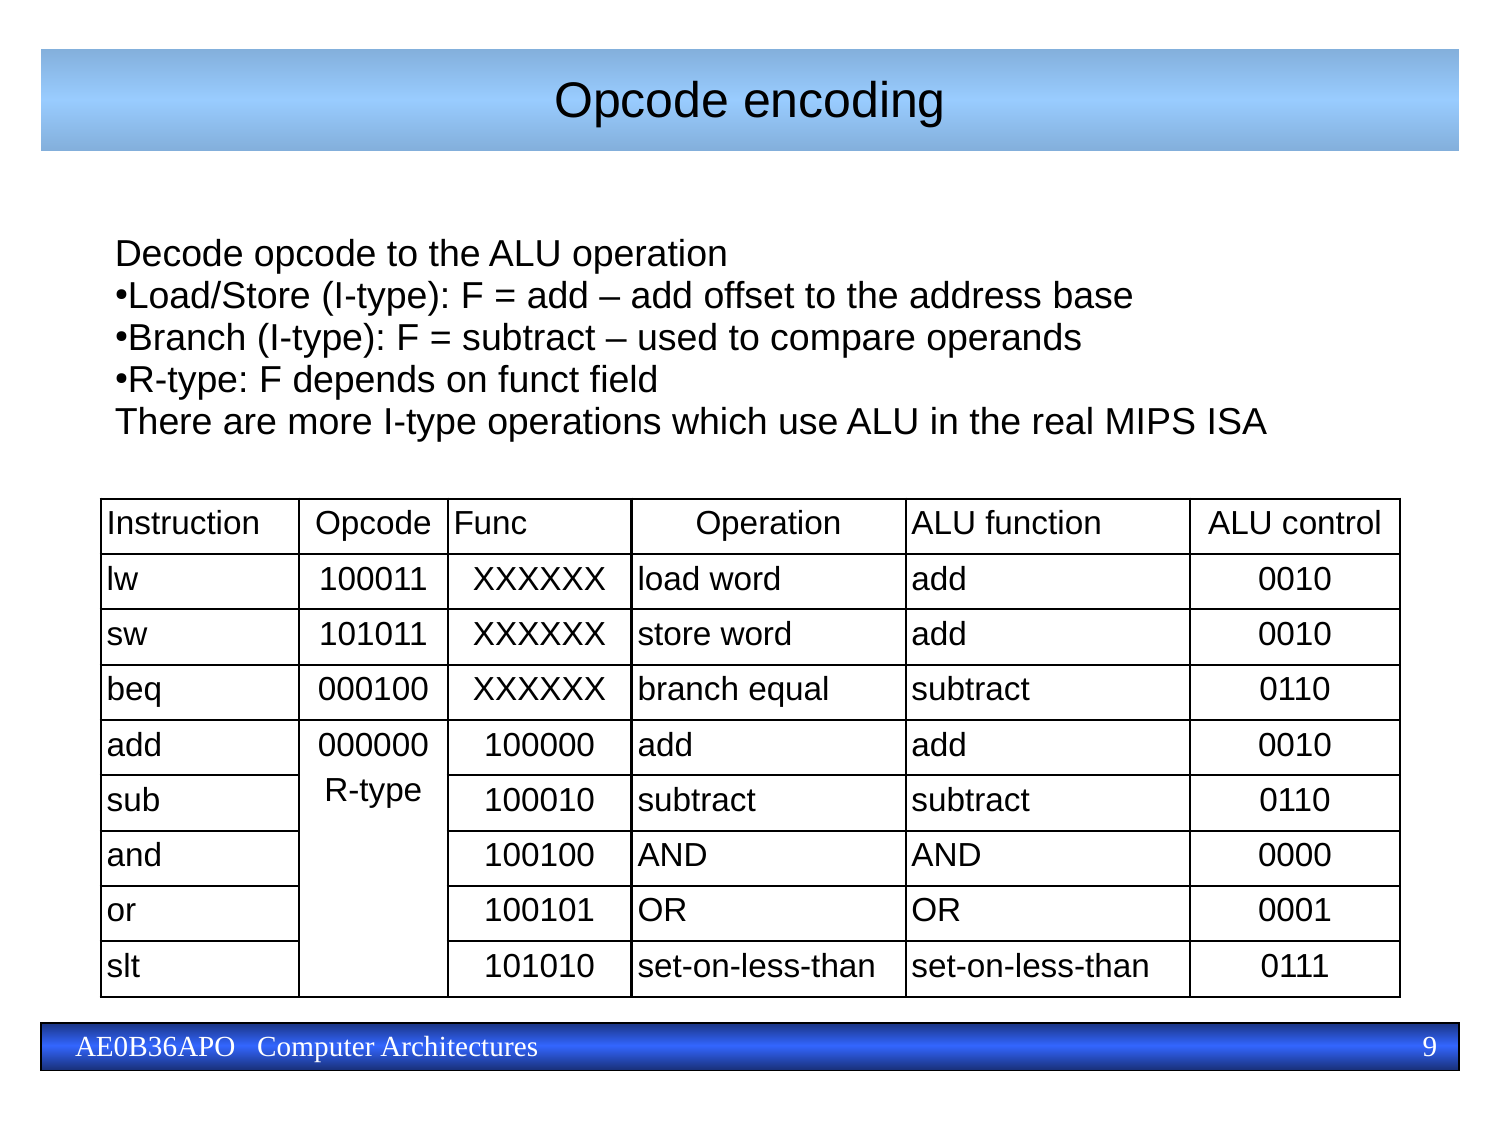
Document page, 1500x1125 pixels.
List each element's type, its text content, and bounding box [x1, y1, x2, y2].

table_cell 100010 [449, 776, 630, 830]
table_cell 0010 [1191, 610, 1399, 664]
table_cell 000000 R-type [300, 721, 447, 996]
table_cell 0000 [1191, 832, 1399, 885]
table_cell 101010 [449, 942, 630, 996]
table_header Opcode [300, 500, 447, 553]
table_header Operation [633, 500, 905, 553]
table_cell XXXXXX [449, 666, 630, 719]
text_box Decode opcode to the ALU operation Load/Store (I-type): F = add – add offset to the address base Branch (I-type): F = subtract – used to compare operands R-type: F depends on funct field There are more I-type operations which use ALU in the real MIPS ISA [99, 225, 1400, 451]
table_cell subtract [907, 666, 1189, 719]
table_cell 0010 [1191, 721, 1399, 774]
table_cell 100011 [300, 555, 447, 608]
table_cell load word [633, 555, 905, 608]
table_cell lw [102, 555, 298, 608]
table_cell or [102, 887, 298, 940]
table_cell slt [102, 942, 298, 996]
table_cell beq [102, 666, 298, 719]
table_header Func [449, 500, 630, 553]
table_cell 100101 [449, 887, 630, 940]
table_cell 0110 [1191, 776, 1399, 830]
table_cell 101011 [300, 610, 447, 664]
table_cell set-on-less-than [907, 942, 1189, 996]
table_cell subtract [633, 776, 905, 830]
table_cell subtract [907, 776, 1189, 830]
table_cell 0110 [1191, 666, 1399, 719]
table_cell add [102, 721, 298, 774]
table_cell sw [102, 610, 298, 664]
table_cell AND [633, 832, 905, 885]
table_cell add [633, 721, 905, 774]
table_cell add [907, 555, 1189, 608]
table_cell 0010 [1191, 555, 1399, 608]
table_cell 100100 [449, 832, 630, 885]
table_cell sub [102, 776, 298, 830]
title Opcode encoding [41, 49, 1459, 151]
table_cell 0111 [1191, 942, 1399, 996]
table_cell 000100 [300, 666, 447, 719]
table_cell branch equal [633, 666, 905, 719]
table_cell XXXXXX [449, 555, 630, 608]
table_header ALU control [1191, 500, 1399, 553]
table_header Instruction [102, 500, 298, 553]
table_cell OR [907, 887, 1189, 940]
table_cell 0001 [1191, 887, 1399, 940]
table_cell XXXXXX [449, 610, 630, 664]
table_cell set-on-less-than [633, 942, 905, 996]
table_cell 100000 [449, 721, 630, 774]
table_cell add [907, 721, 1189, 774]
table_cell store word [633, 610, 905, 664]
table_cell add [907, 610, 1189, 664]
table_cell AND [907, 832, 1189, 885]
table_cell OR [633, 887, 905, 940]
table_header ALU function [907, 500, 1189, 553]
table_cell and [102, 832, 298, 885]
